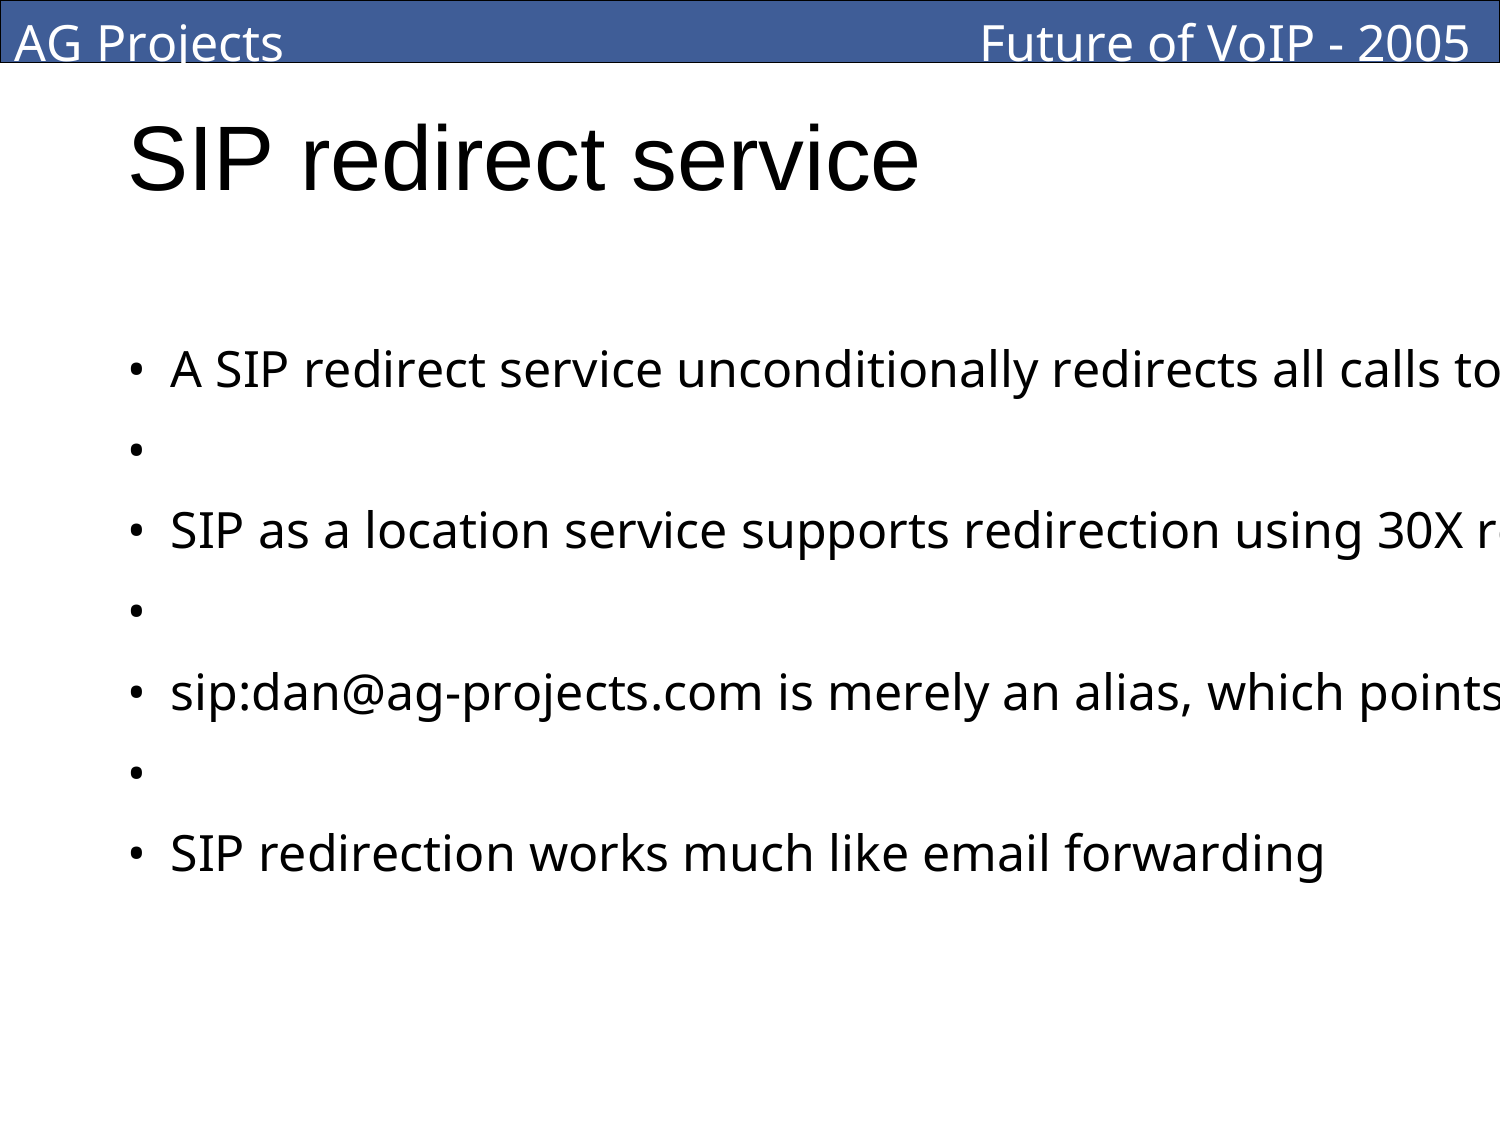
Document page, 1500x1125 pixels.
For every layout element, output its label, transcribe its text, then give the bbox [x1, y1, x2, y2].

text_box SIP redirect service [112, 99, 1388, 288]
text_box A SIP redirect service unconditionally redirects all calls to another SIP address SIP as a location service supports redirection using 30X response codes (Moved temporary/permanently) sip:dan@ag-projects.com is merely an alias, which points to sip:31208005167@ag-projects.com SIP redirection works much like email forwarding [112, 326, 1388, 1059]
